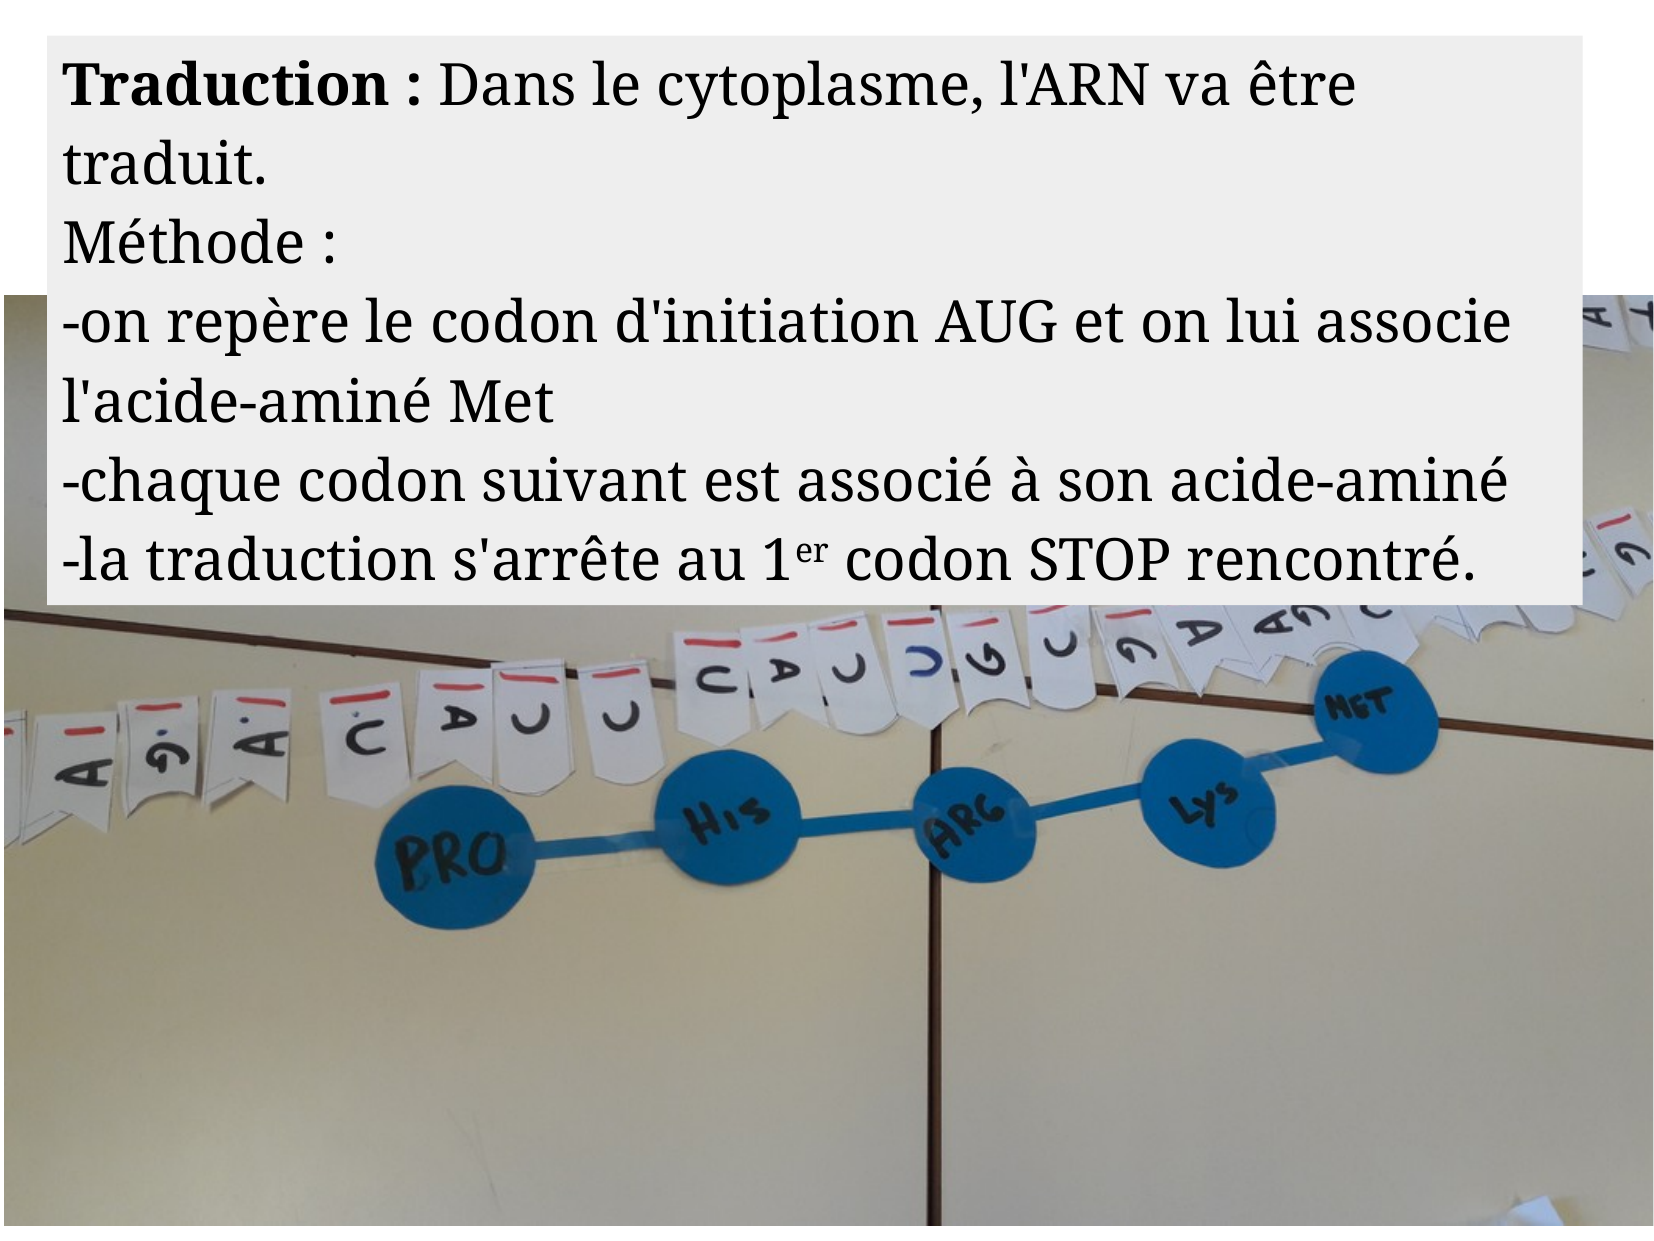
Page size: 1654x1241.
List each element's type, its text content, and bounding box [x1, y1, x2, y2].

text_box Traduction : Dans le cytoplasme, l'ARN va être traduit. Méthode : -on repère le codon d'initiation AUG et on lui associe l'acide-aminé Met -chaque codon suivant est associé à son acide-aminé -la traduction s'arrête au 1er codon STOP rencontré. [47, 35, 1583, 480]
picture [4, 295, 1654, 1226]
